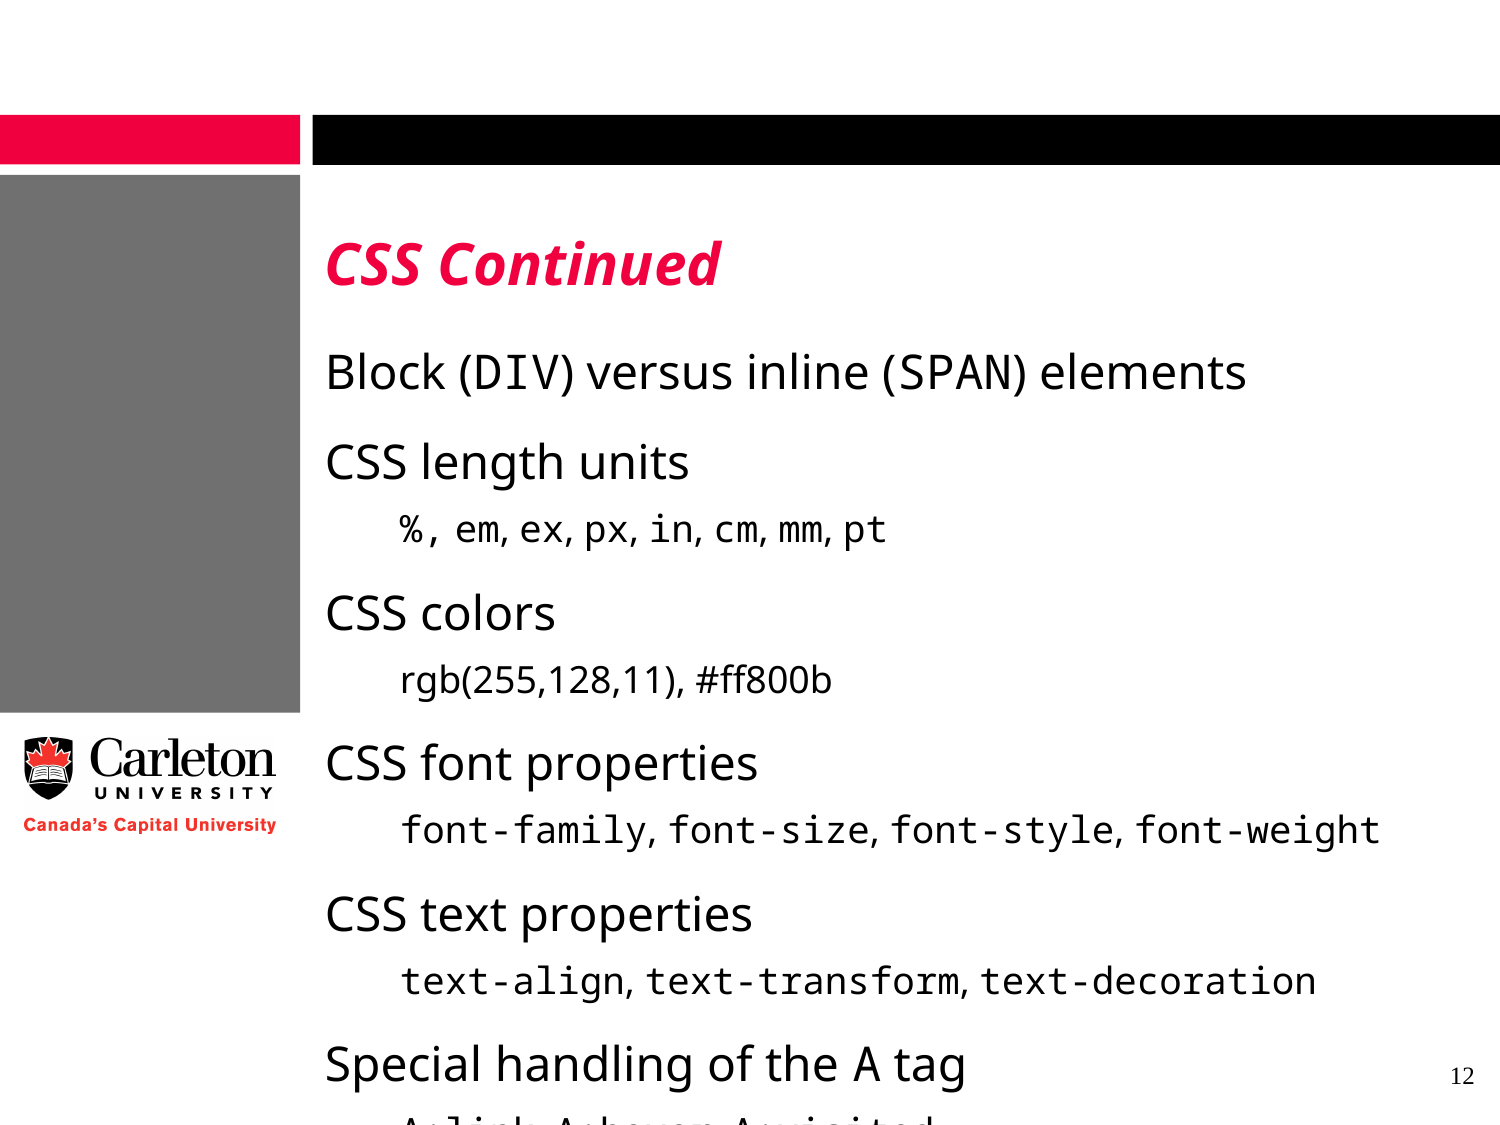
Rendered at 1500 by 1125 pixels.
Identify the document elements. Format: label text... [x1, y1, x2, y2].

list Block (DIV) versus inline (SPAN) elements CSS length units %, em, ex, px, in, cm, mm, pt CSS colors rgb(255,128,11), #ff800b CSS font properties font-family, font-size, font-style, font-weight CSS text properties text-align, text-transform, text-decoration Special handling of the A tag A:link, A:hover, A:visited [324, 324, 1450, 1038]
picture [24, 737, 276, 834]
title CSS Continued [324, 194, 1450, 324]
